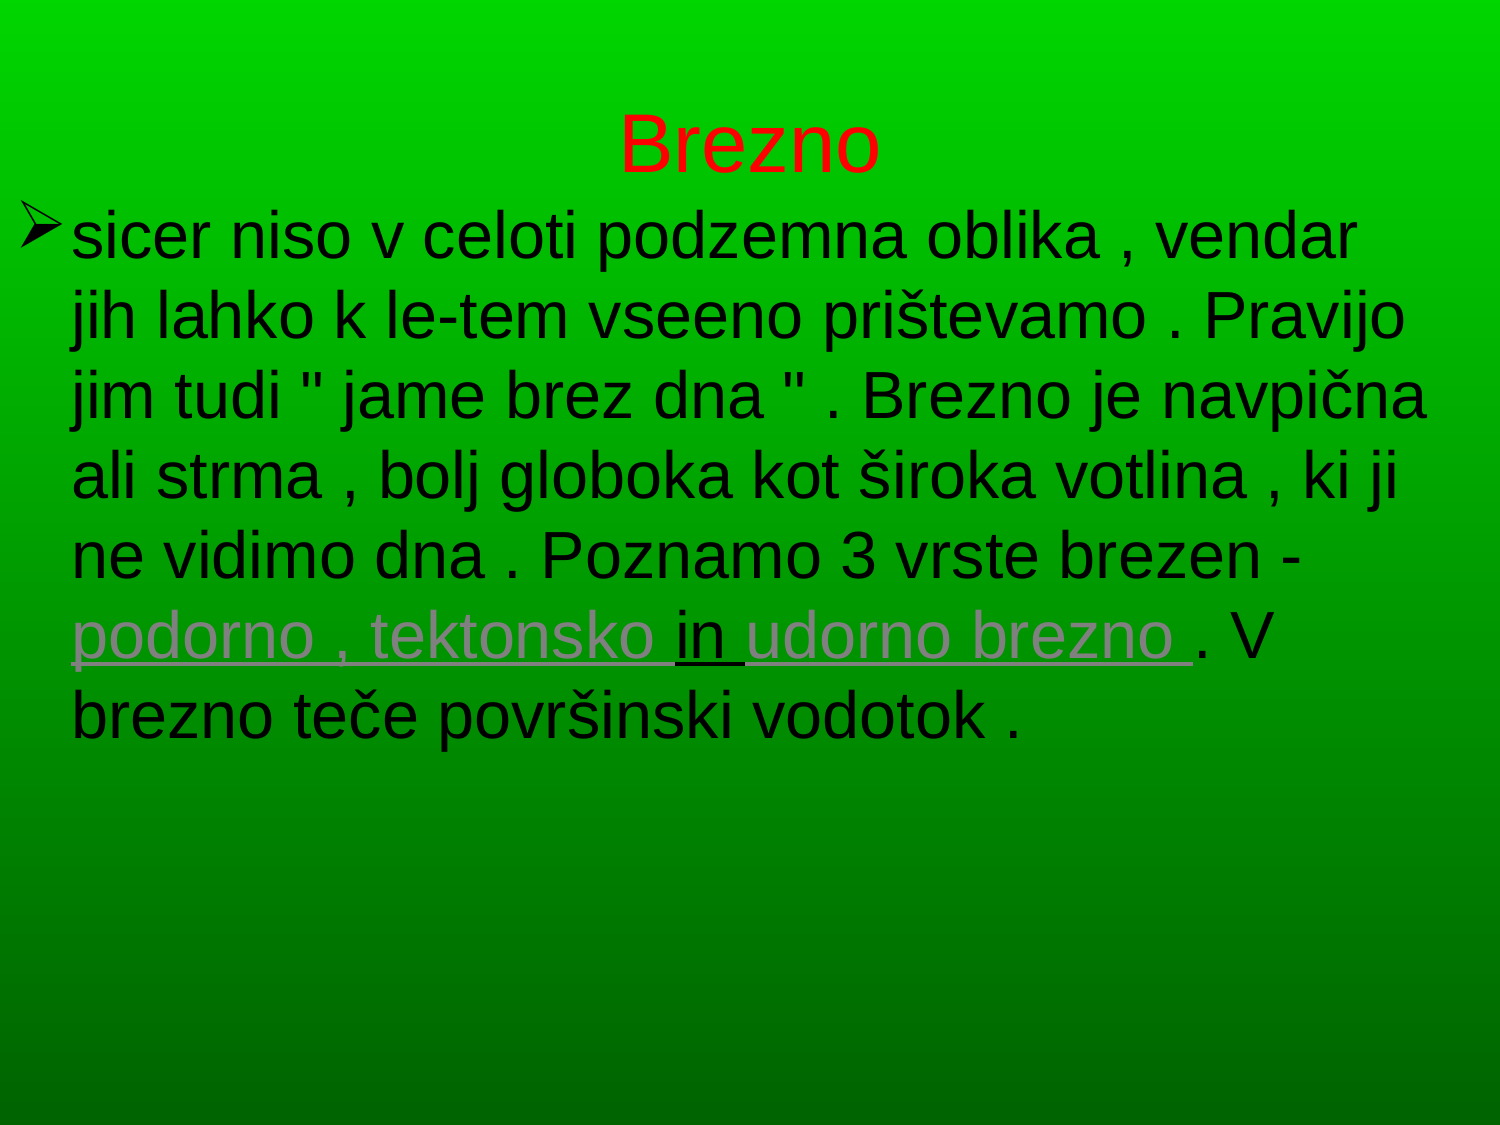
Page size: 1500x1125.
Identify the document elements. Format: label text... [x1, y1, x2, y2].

list sicer niso v celoti podzemna oblika , vendar jih lahko k le-tem vseeno prištevamo . Pravijo jim tudi " jame brez dna " . Brezno je navpična ali strma , bolj globoka kot široka votlina , ki ji ne vidimo dna . Poznamo 3 vrste brezen - podorno , tektonsko in udorno brezno . V brezno teče površinski vodotok . [0, 184, 1447, 1083]
title Brezno [75, 45, 1425, 184]
